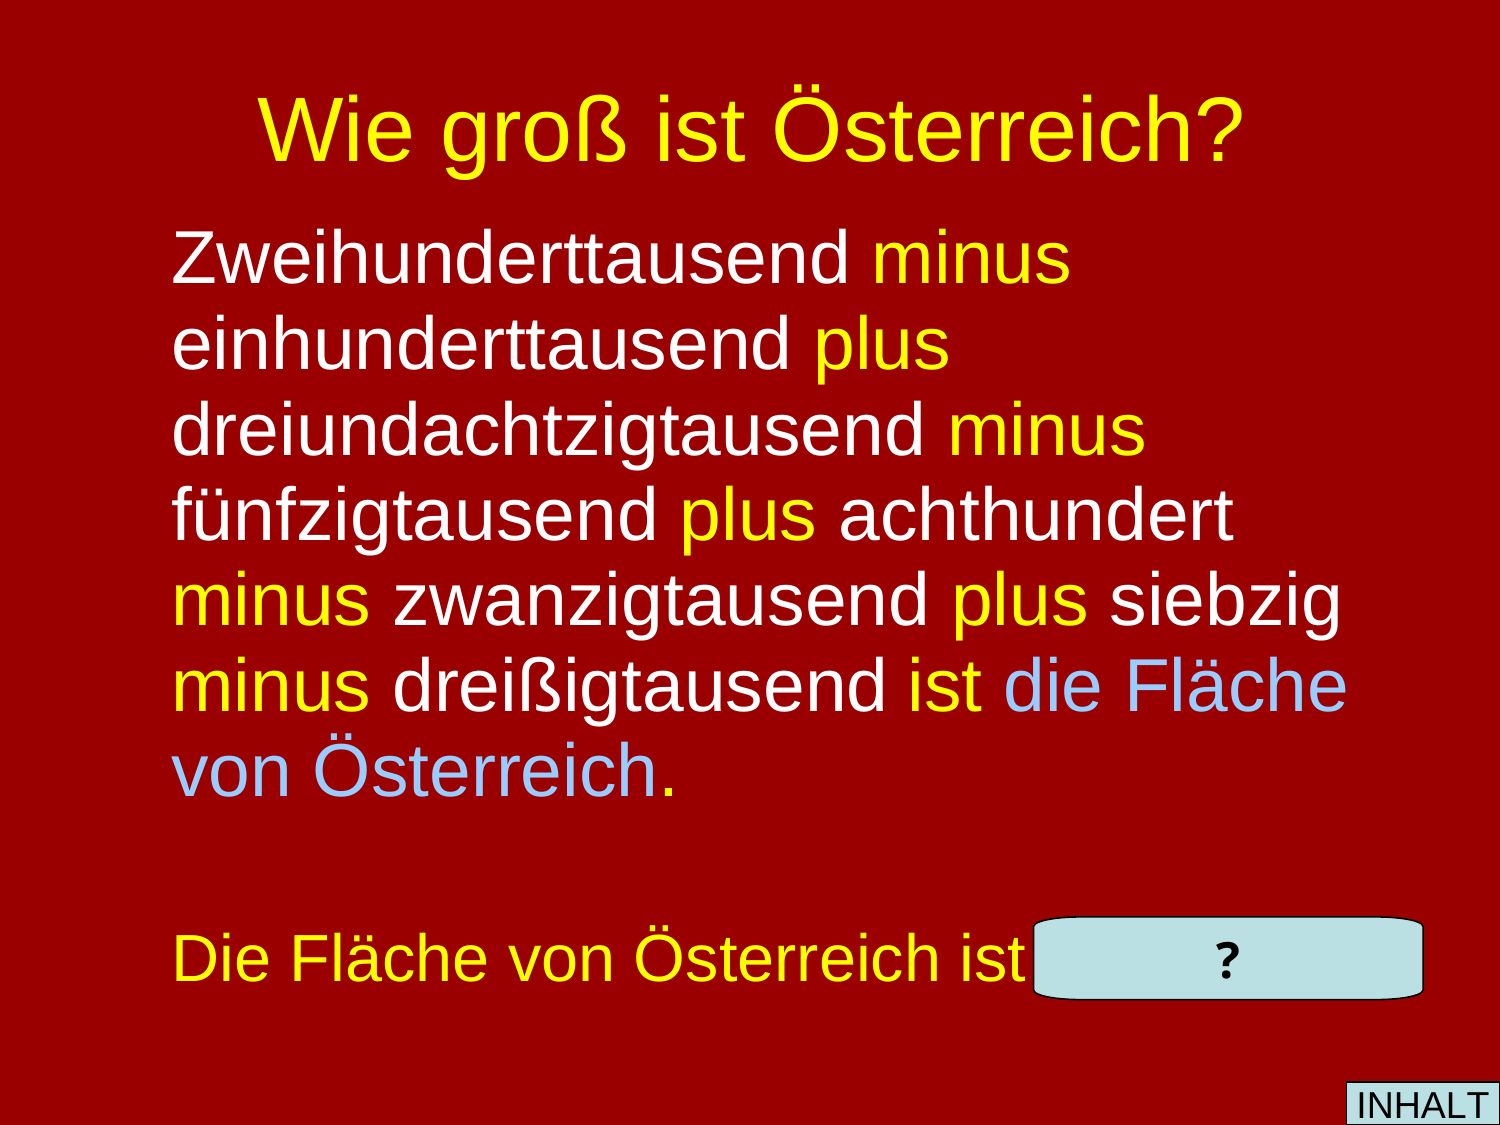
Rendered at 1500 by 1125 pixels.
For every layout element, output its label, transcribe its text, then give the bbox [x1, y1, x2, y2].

text_box ? [1033, 916, 1424, 1000]
table_header [148, 220, 1353, 811]
list Zweihunderttausend minus einhunderttausend plus dreiundachtzigtausend minus fünfzigtausend plus achthundert minus zwanzigtausend plus siebzig minus dreißigtausend ist die Fläche von Österreich. Die Fläche von Österreich ist 83 870 km2. [100, 208, 1451, 1086]
text_box INHALT [1346, 1082, 1500, 1125]
title Wie groß ist Österreich? [76, 30, 1427, 219]
